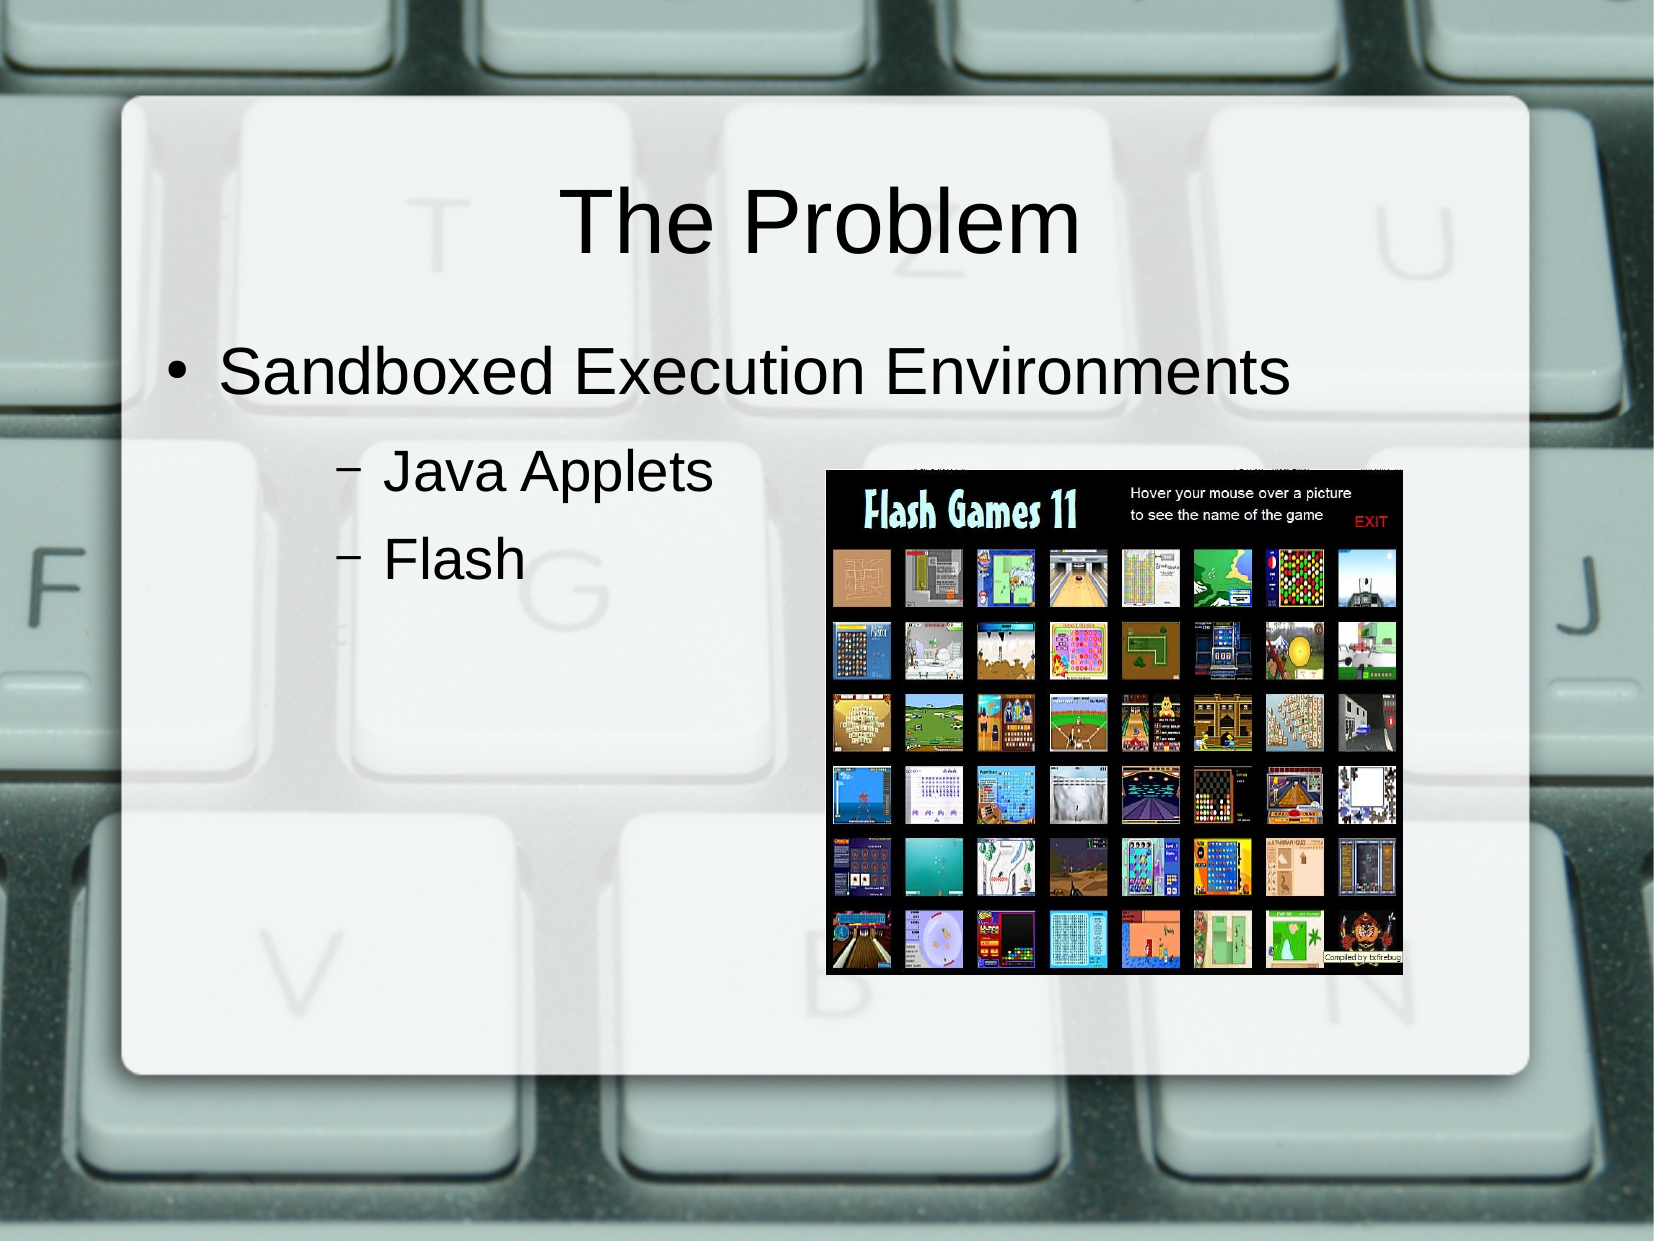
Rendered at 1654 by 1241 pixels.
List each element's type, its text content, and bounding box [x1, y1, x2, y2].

title The Problem [135, 117, 1506, 325]
list Sandboxed Execution Environments Java Applets Flash [147, 334, 1506, 1226]
picture [0, 0, 1654, 1241]
